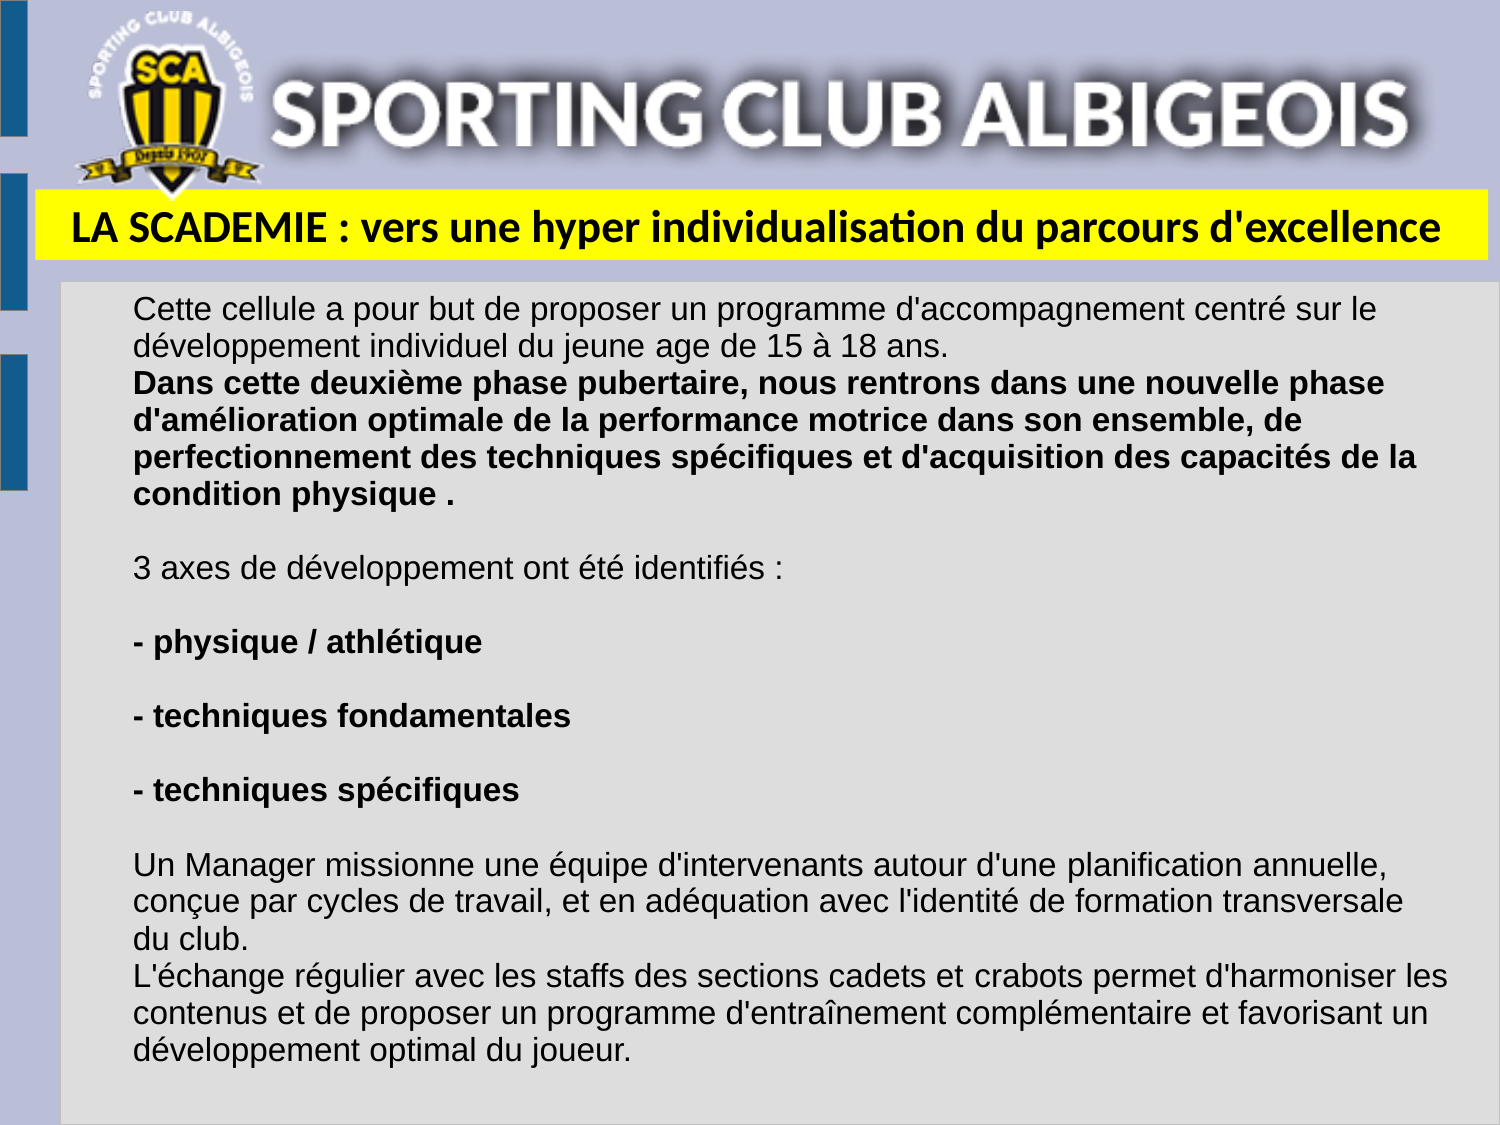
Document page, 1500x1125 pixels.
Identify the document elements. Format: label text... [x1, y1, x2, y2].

picture [73, 11, 1441, 201]
text_box [47, 307, 1441, 1125]
text_box Cette cellule a pour but de proposer un programme d'accompagnement centré sur le développement individuel du jeune age de 15 à 18 ans. Dans cette deuxième phase pubertaire, nous rentrons dans une nouvelle phase d'amélioration optimale de la performance motrice dans son ensemble, de perfectionnement des techniques spécifiques et d'acquisition des capacités de la condition physique . 3 axes de développement ont été identifiés : - physique / athlétique - techniques fondamentales - techniques spécifiques Un Manager missionne une équipe d'intervenants autour d'une planification annuelle, conçue par cycles de travail, et en adéquation avec l'identité de formation transversale du club. L'échange régulier avec les staffs des sections cadets et crabots permet d'harmoniser les contenus et de proposer un programme d'entraînement complémentaire et favorisant un développement optimal du joueur. [118, 283, 1465, 1125]
text_box LA SCADEMIE : vers une hyper individualisation du parcours d'excellence [35, 189, 1489, 260]
